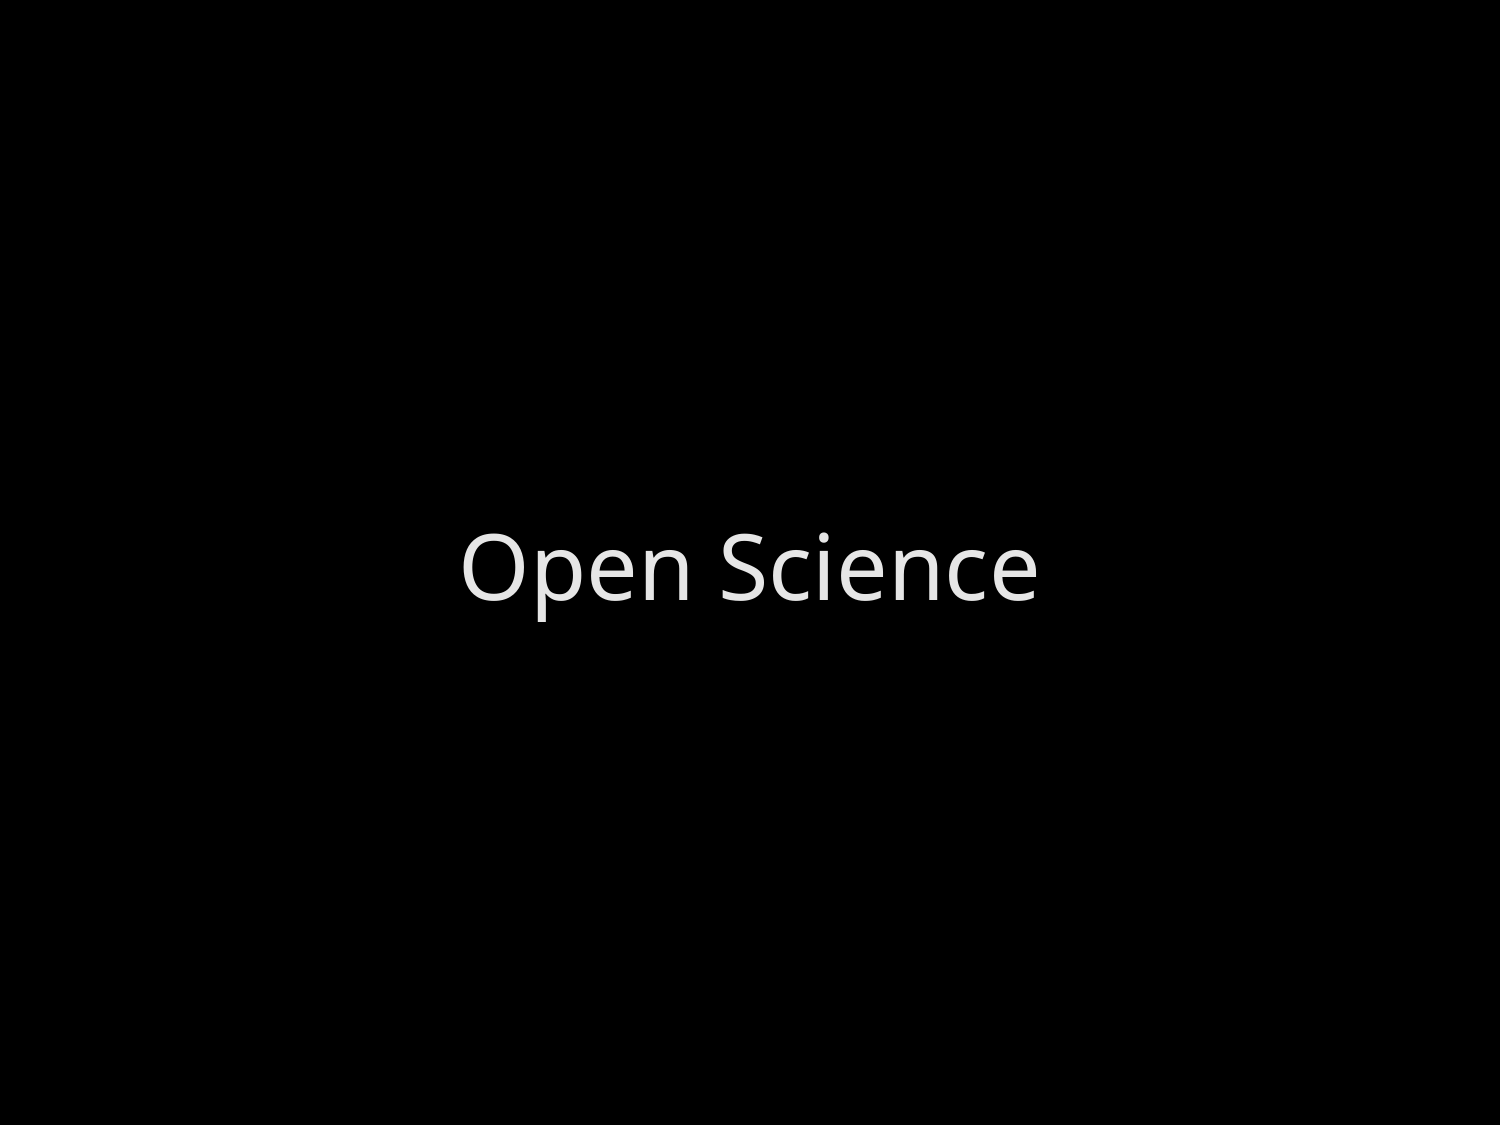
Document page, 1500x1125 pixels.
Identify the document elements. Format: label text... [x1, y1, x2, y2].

subtitle Open Science [109, 112, 1391, 1013]
